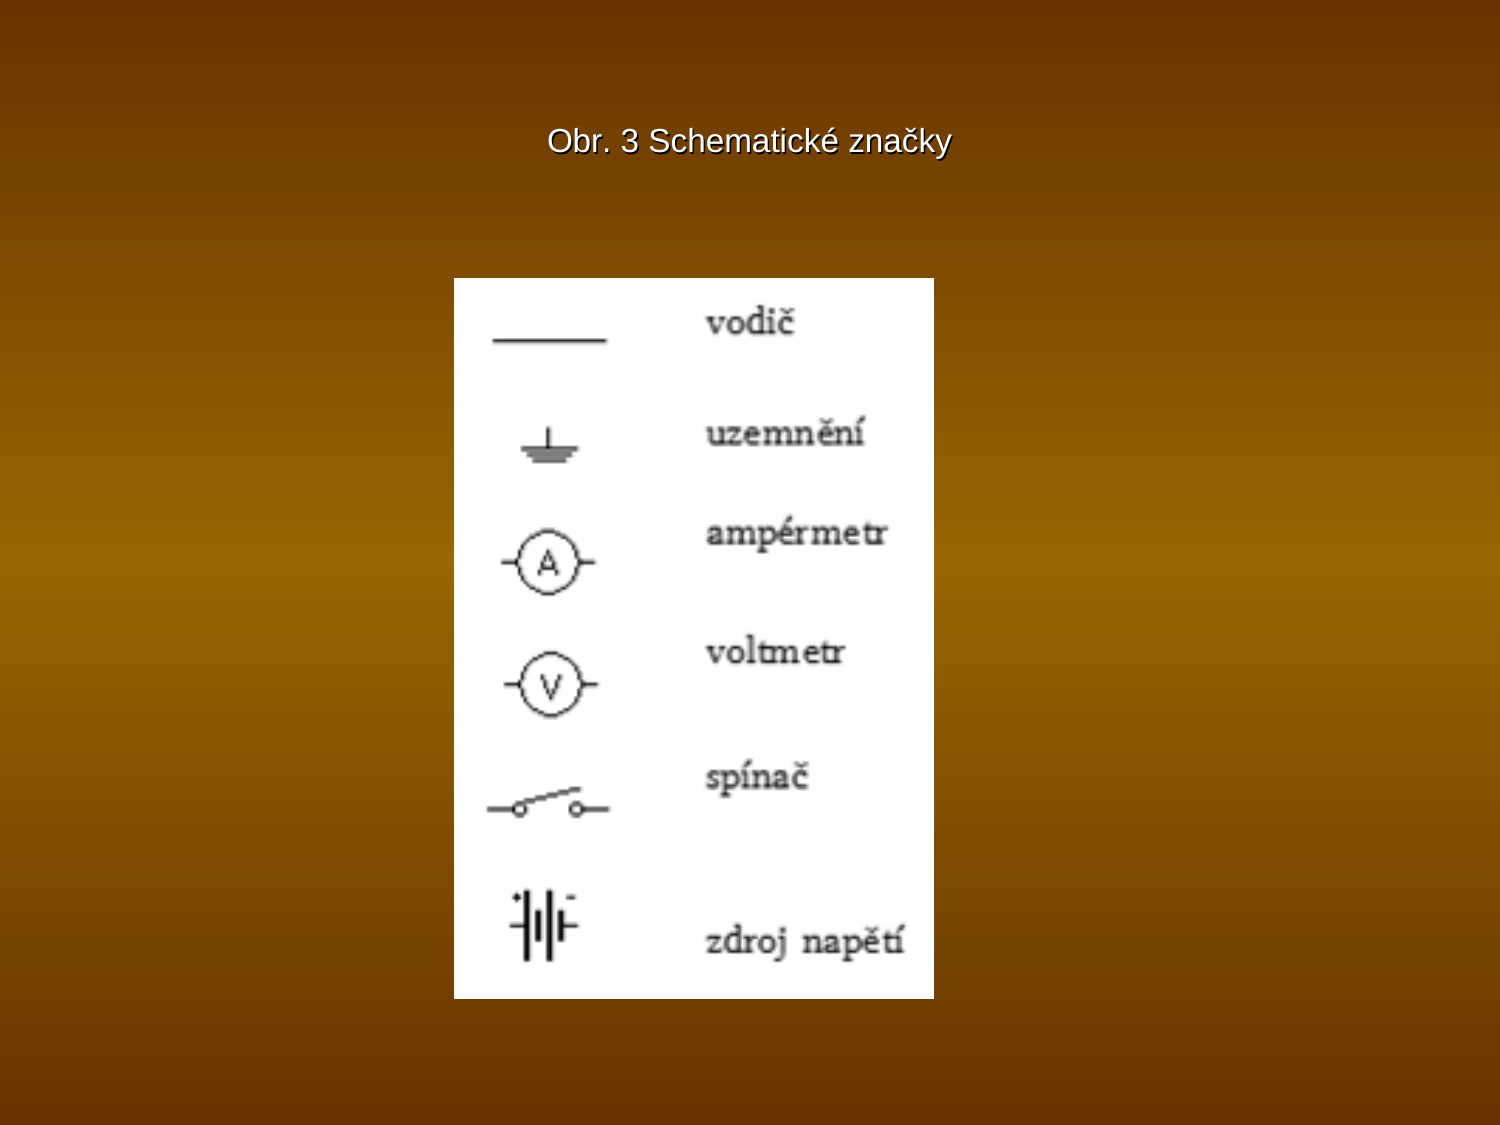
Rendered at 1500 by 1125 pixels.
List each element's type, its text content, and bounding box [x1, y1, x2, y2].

title Obr. 3 Schematické značky [75, 45, 1426, 234]
list [75, 262, 1426, 1006]
picture [454, 278, 934, 999]
